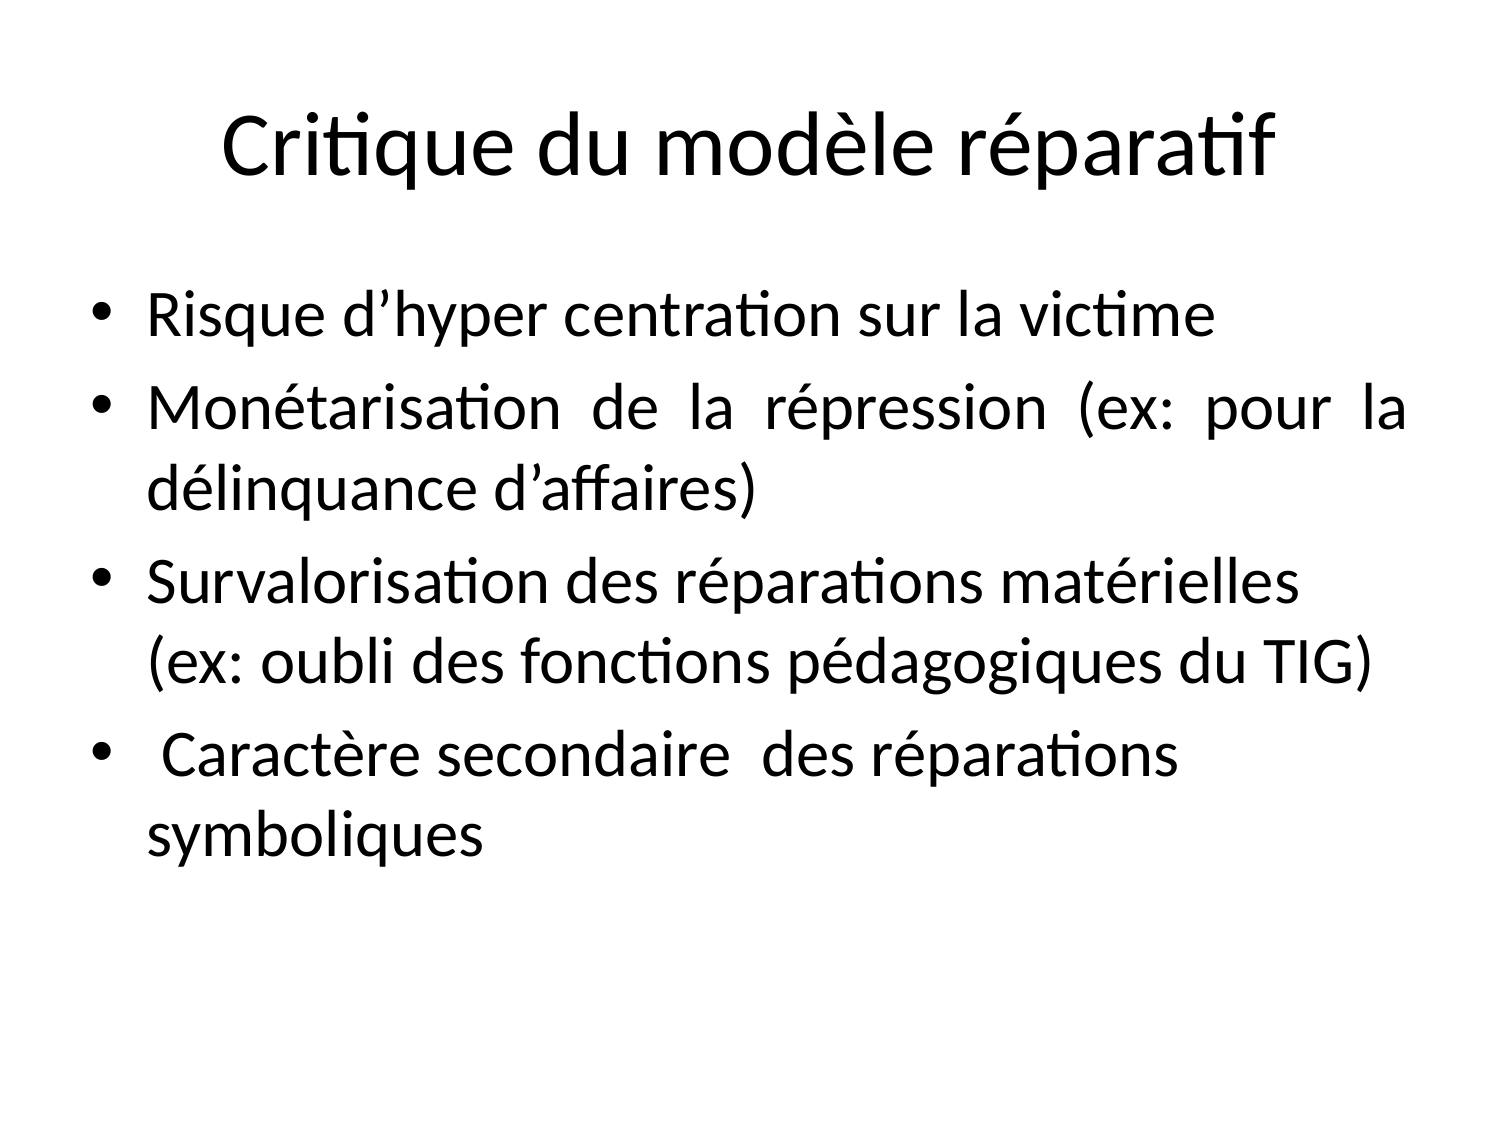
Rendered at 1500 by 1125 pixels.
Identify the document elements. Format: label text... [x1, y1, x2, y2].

title Critique du modèle réparatif [75, 45, 1425, 233]
list Risque d’hyper centration sur la victime Monétarisation de la répression (ex: pour la délinquance d’affaires) Survalorisation des réparations matérielles (ex: oubli des fonctions pédagogiques du TIG) Caractère secondaire des réparations symboliques [75, 262, 1425, 1005]
